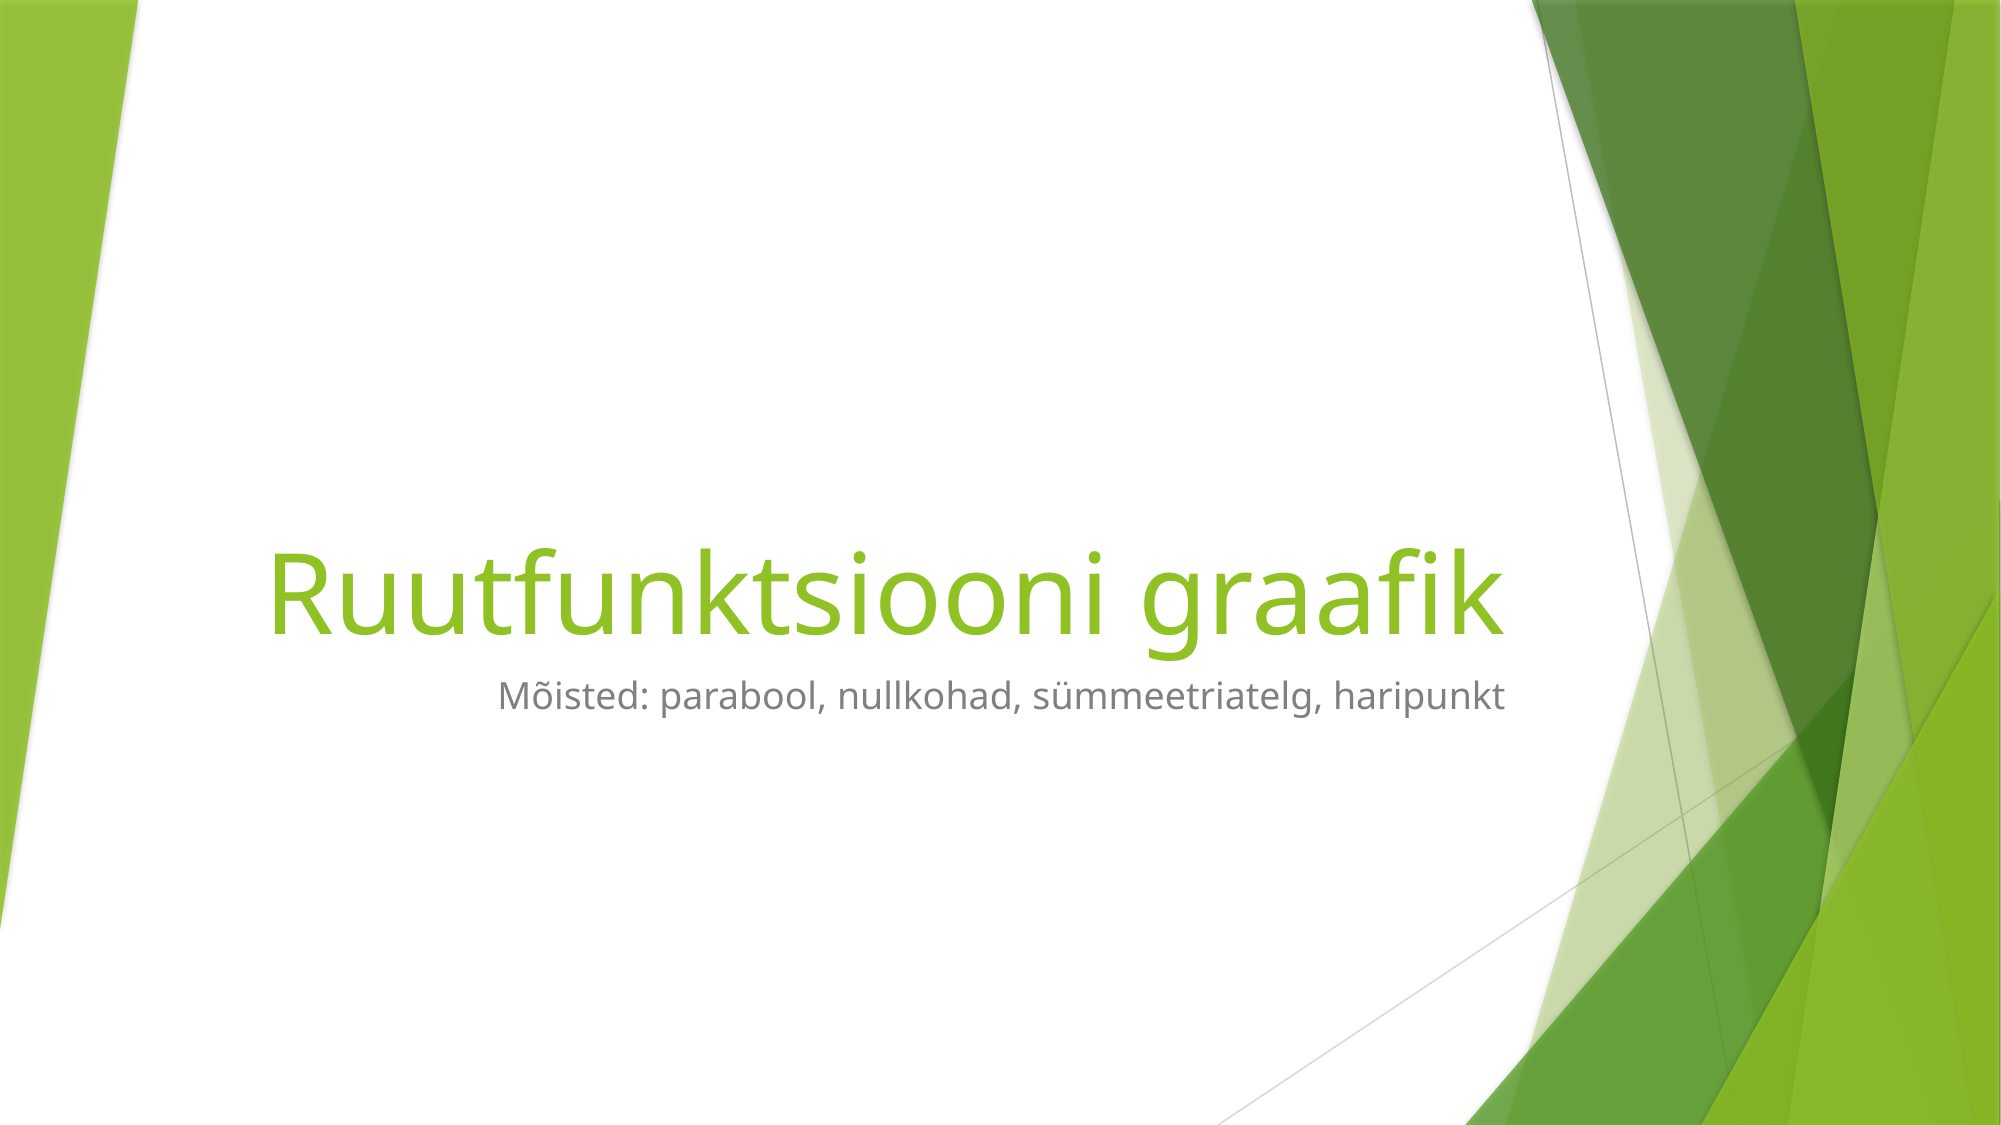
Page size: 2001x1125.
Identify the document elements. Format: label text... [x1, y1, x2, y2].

title Ruutfunktsiooni graafik [247, 394, 1522, 664]
subtitle Mõisted: parabool, nullkohad, sümmeetriatelg, haripunkt [247, 664, 1522, 845]
